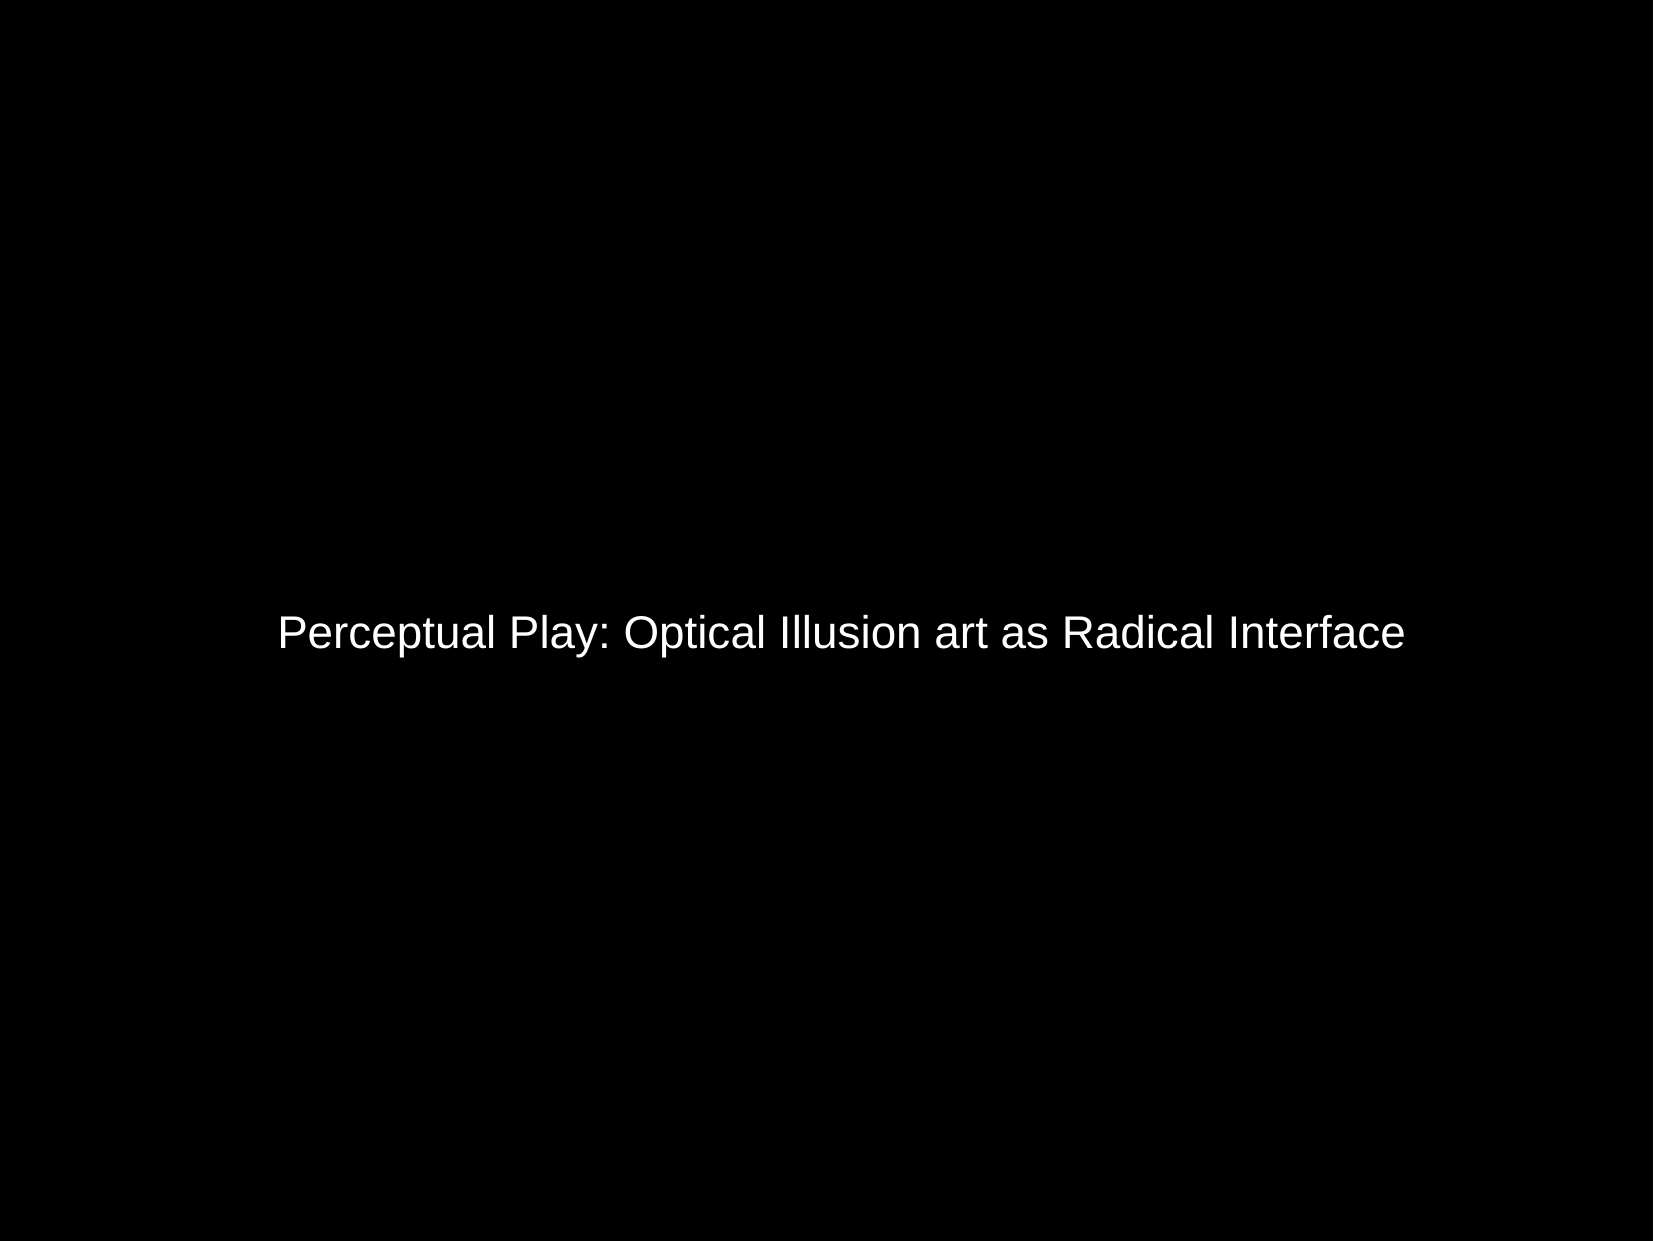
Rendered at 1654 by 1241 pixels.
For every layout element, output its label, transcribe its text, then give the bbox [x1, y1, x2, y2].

text_box Perceptual Play: Optical Illusion art as Radical Interface [262, 600, 1463, 713]
